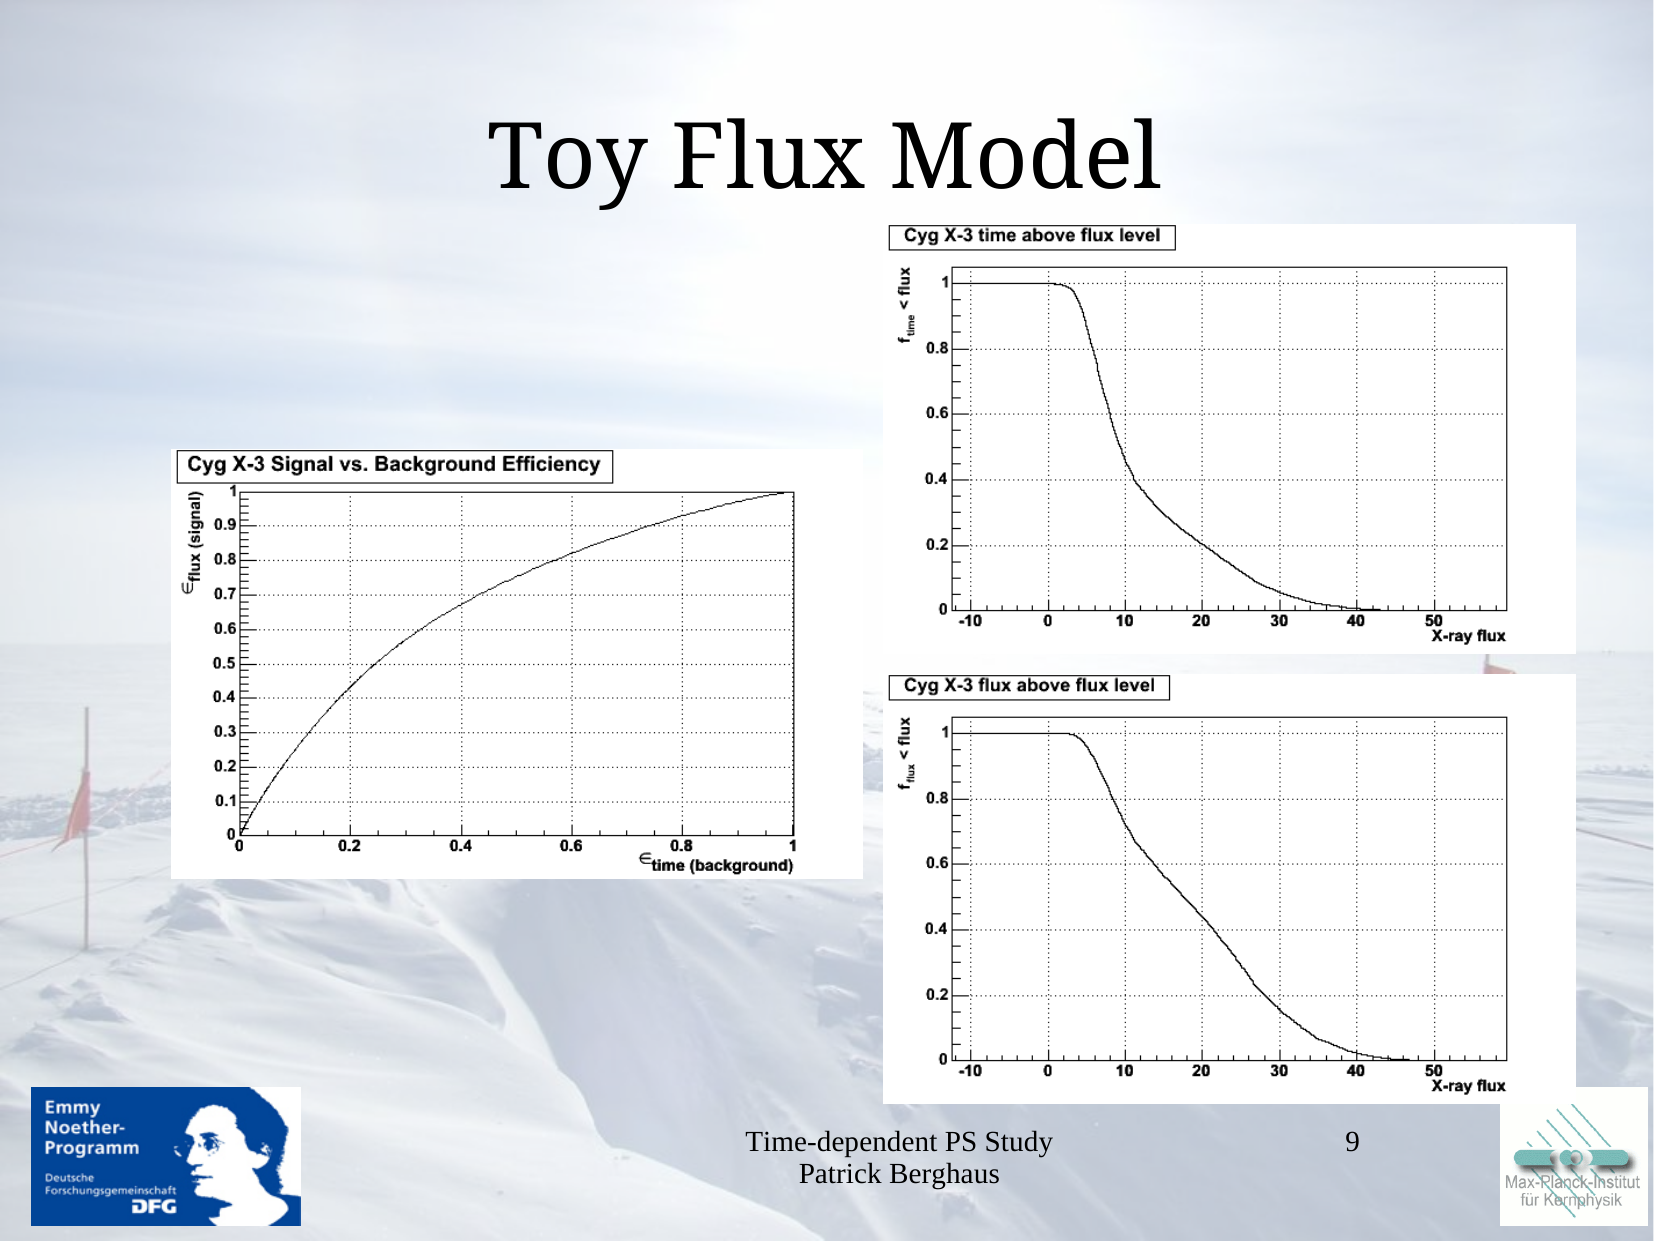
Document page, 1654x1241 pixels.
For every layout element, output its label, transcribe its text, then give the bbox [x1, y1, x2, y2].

picture [883, 224, 1576, 654]
picture [31, 1087, 301, 1226]
picture [171, 449, 863, 879]
picture [883, 674, 1648, 1226]
title Toy Flux Model [75, 49, 1576, 257]
